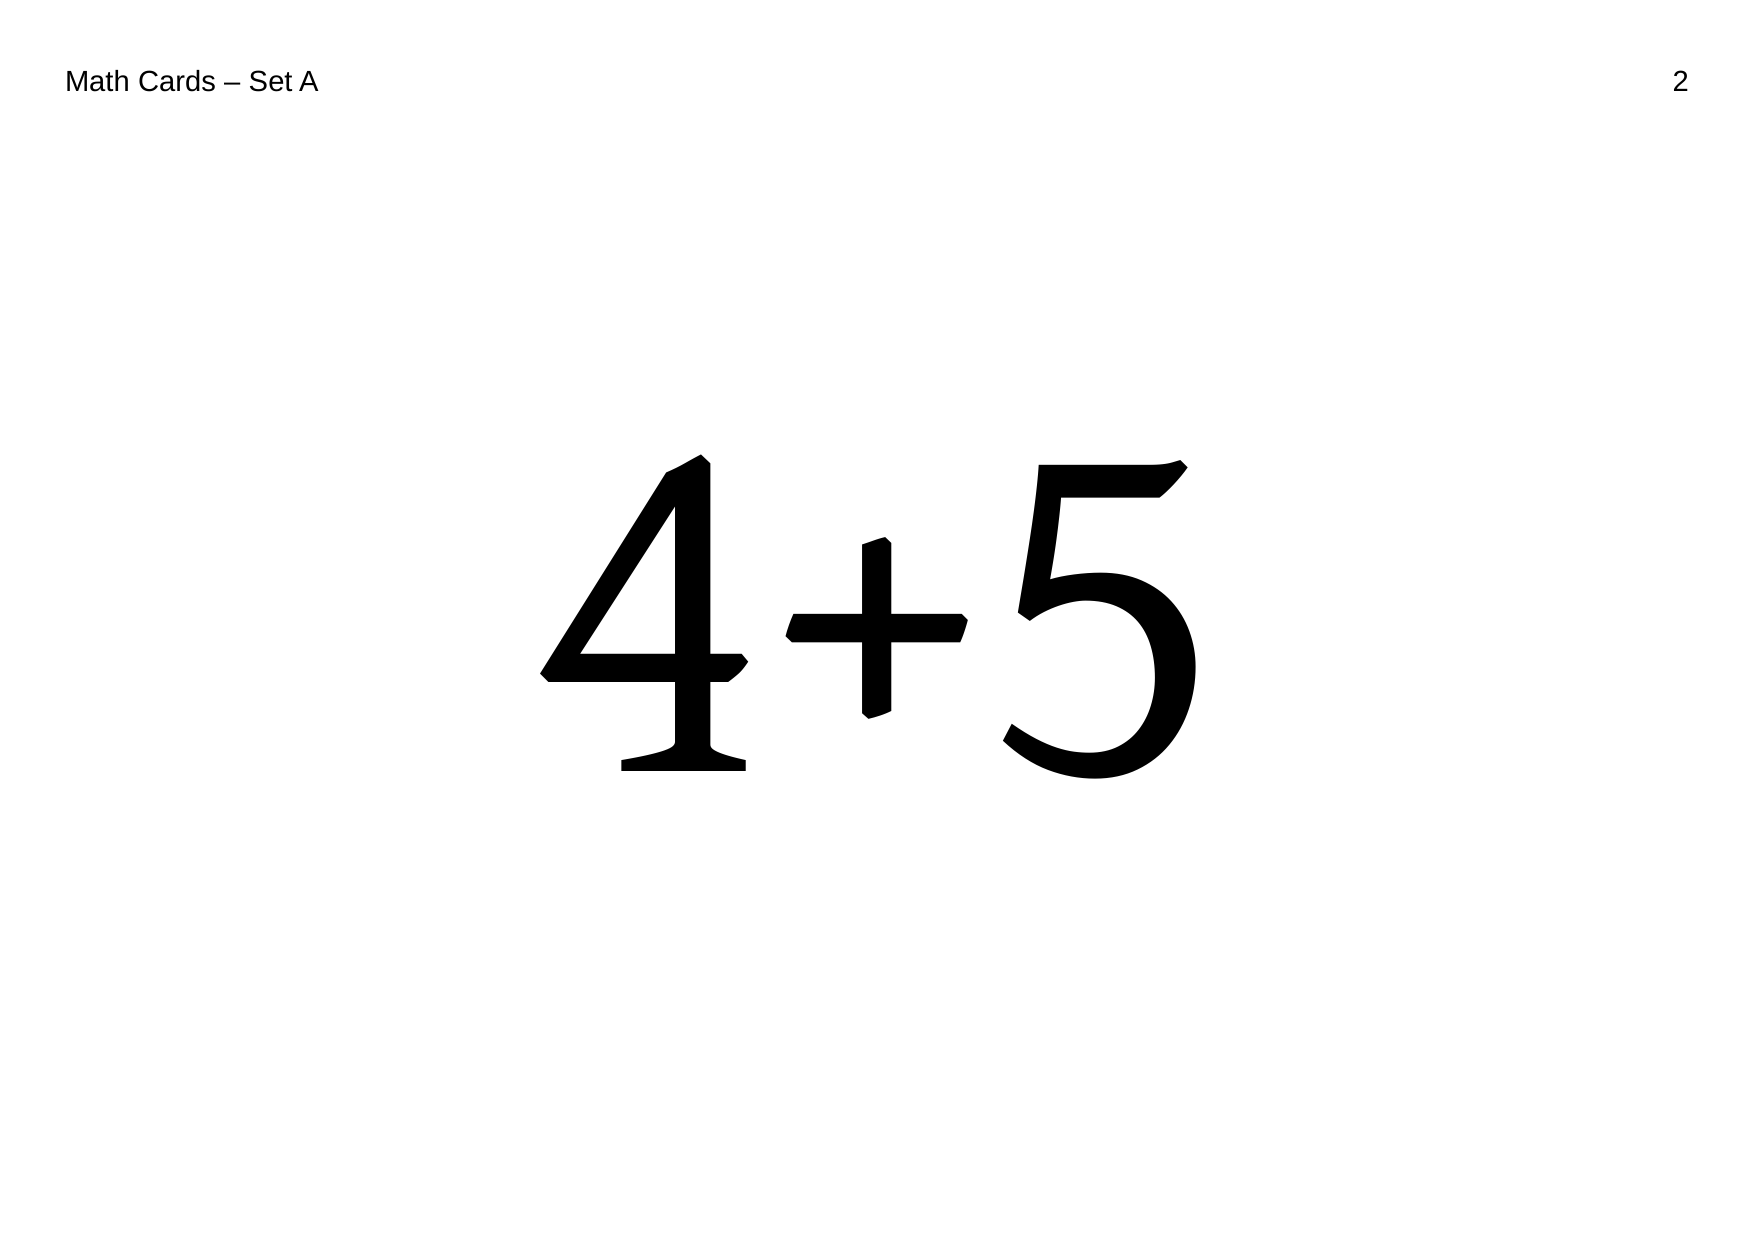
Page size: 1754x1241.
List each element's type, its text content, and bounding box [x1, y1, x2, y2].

text_box 4+5 [520, 318, 1235, 922]
text_box 2 [1666, 59, 1695, 104]
text_box Math Cards – Set A [59, 59, 326, 104]
